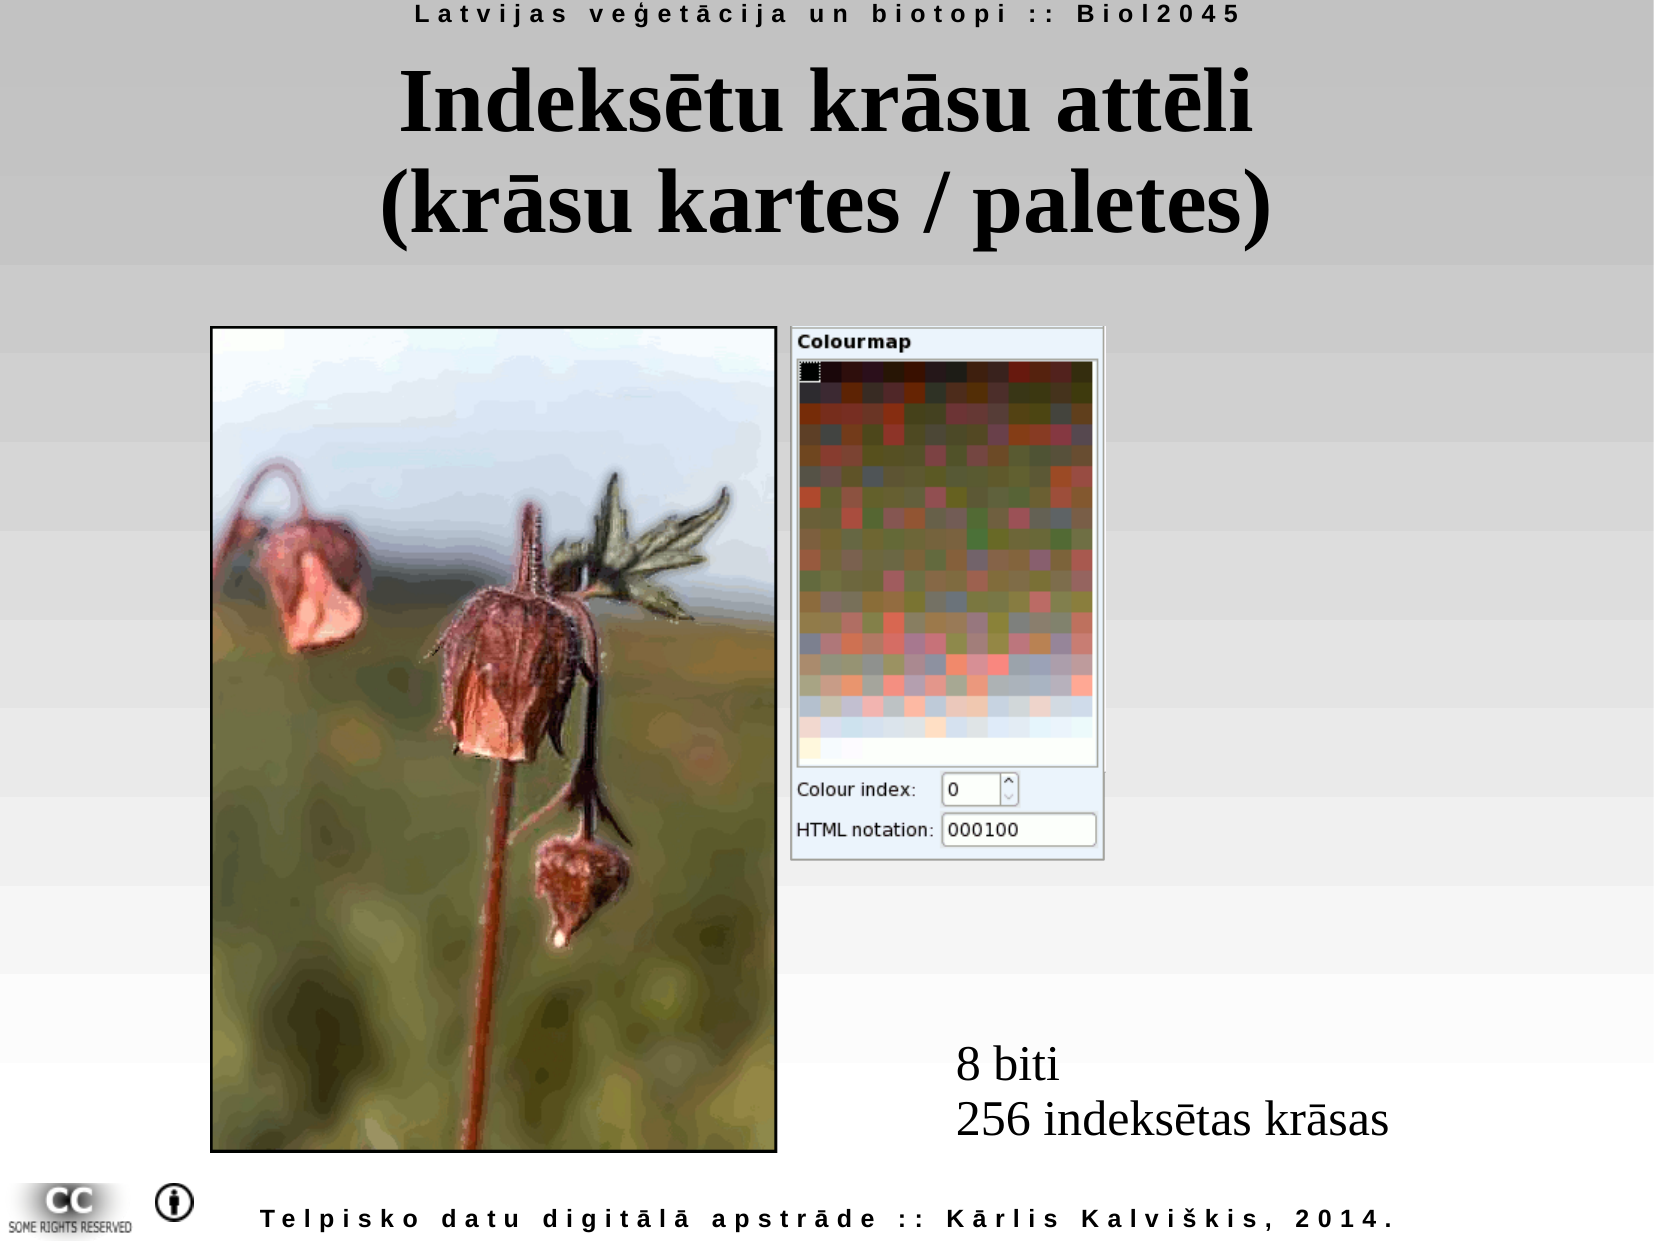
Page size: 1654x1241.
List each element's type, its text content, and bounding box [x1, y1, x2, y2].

title Indeksētu krāsu attēli (krāsu kartes / paletes) [29, 49, 1625, 296]
text_box 8 biti 256 indeksētas krāsas [955, 1036, 1390, 1147]
picture [0, 0, 1654, 1241]
